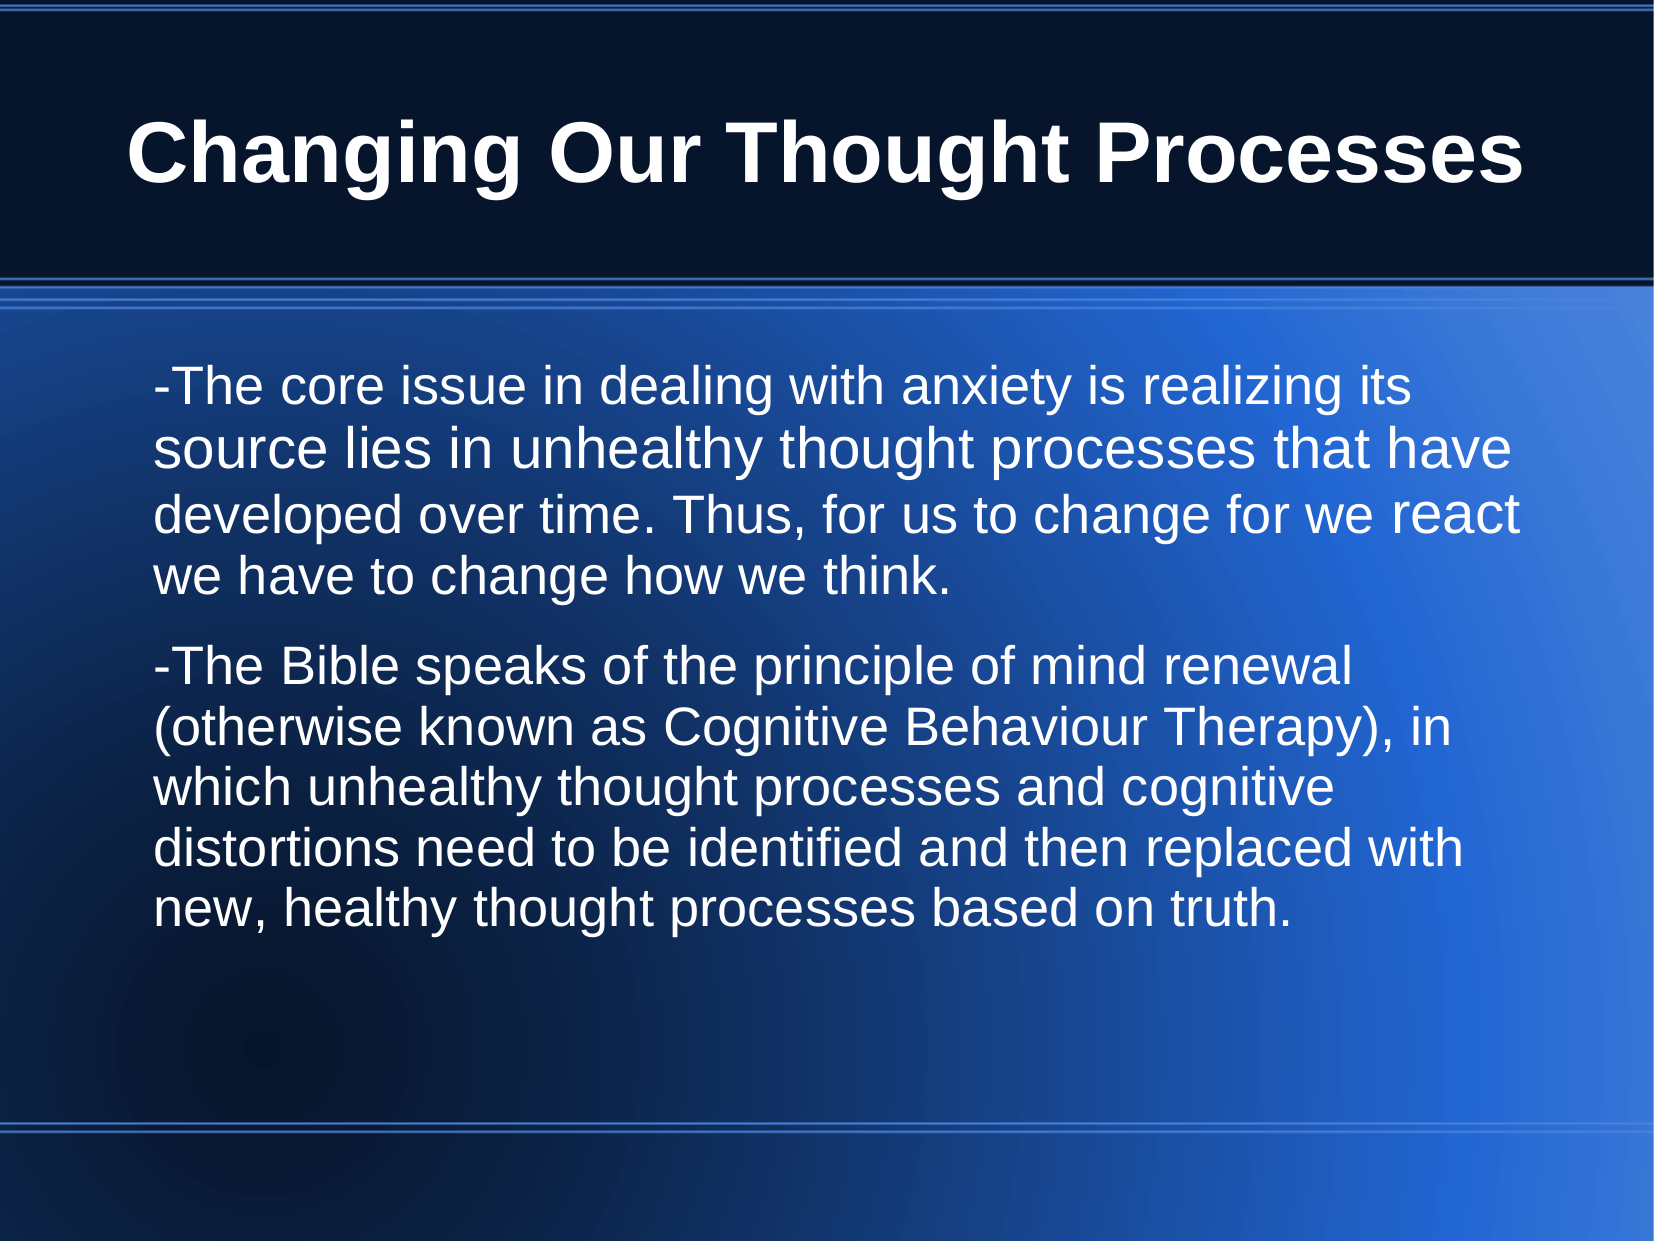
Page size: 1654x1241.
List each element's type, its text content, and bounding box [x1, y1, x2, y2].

picture [0, 0, 1654, 1241]
list -The core issue in dealing with anxiety is realizing its source lies in unhealthy thought processes that have developed over time. Thus, for us to change for we react we have to change how we think. -The Bible speaks of the principle of mind renewal (otherwise known as Cognitive Behaviour Therapy), in which unhealthy thought processes and cognitive distortions need to be identified and then replaced with new, healthy thought processes based on truth. [82, 355, 1571, 1058]
title Changing Our Thought Processes [82, 49, 1571, 257]
